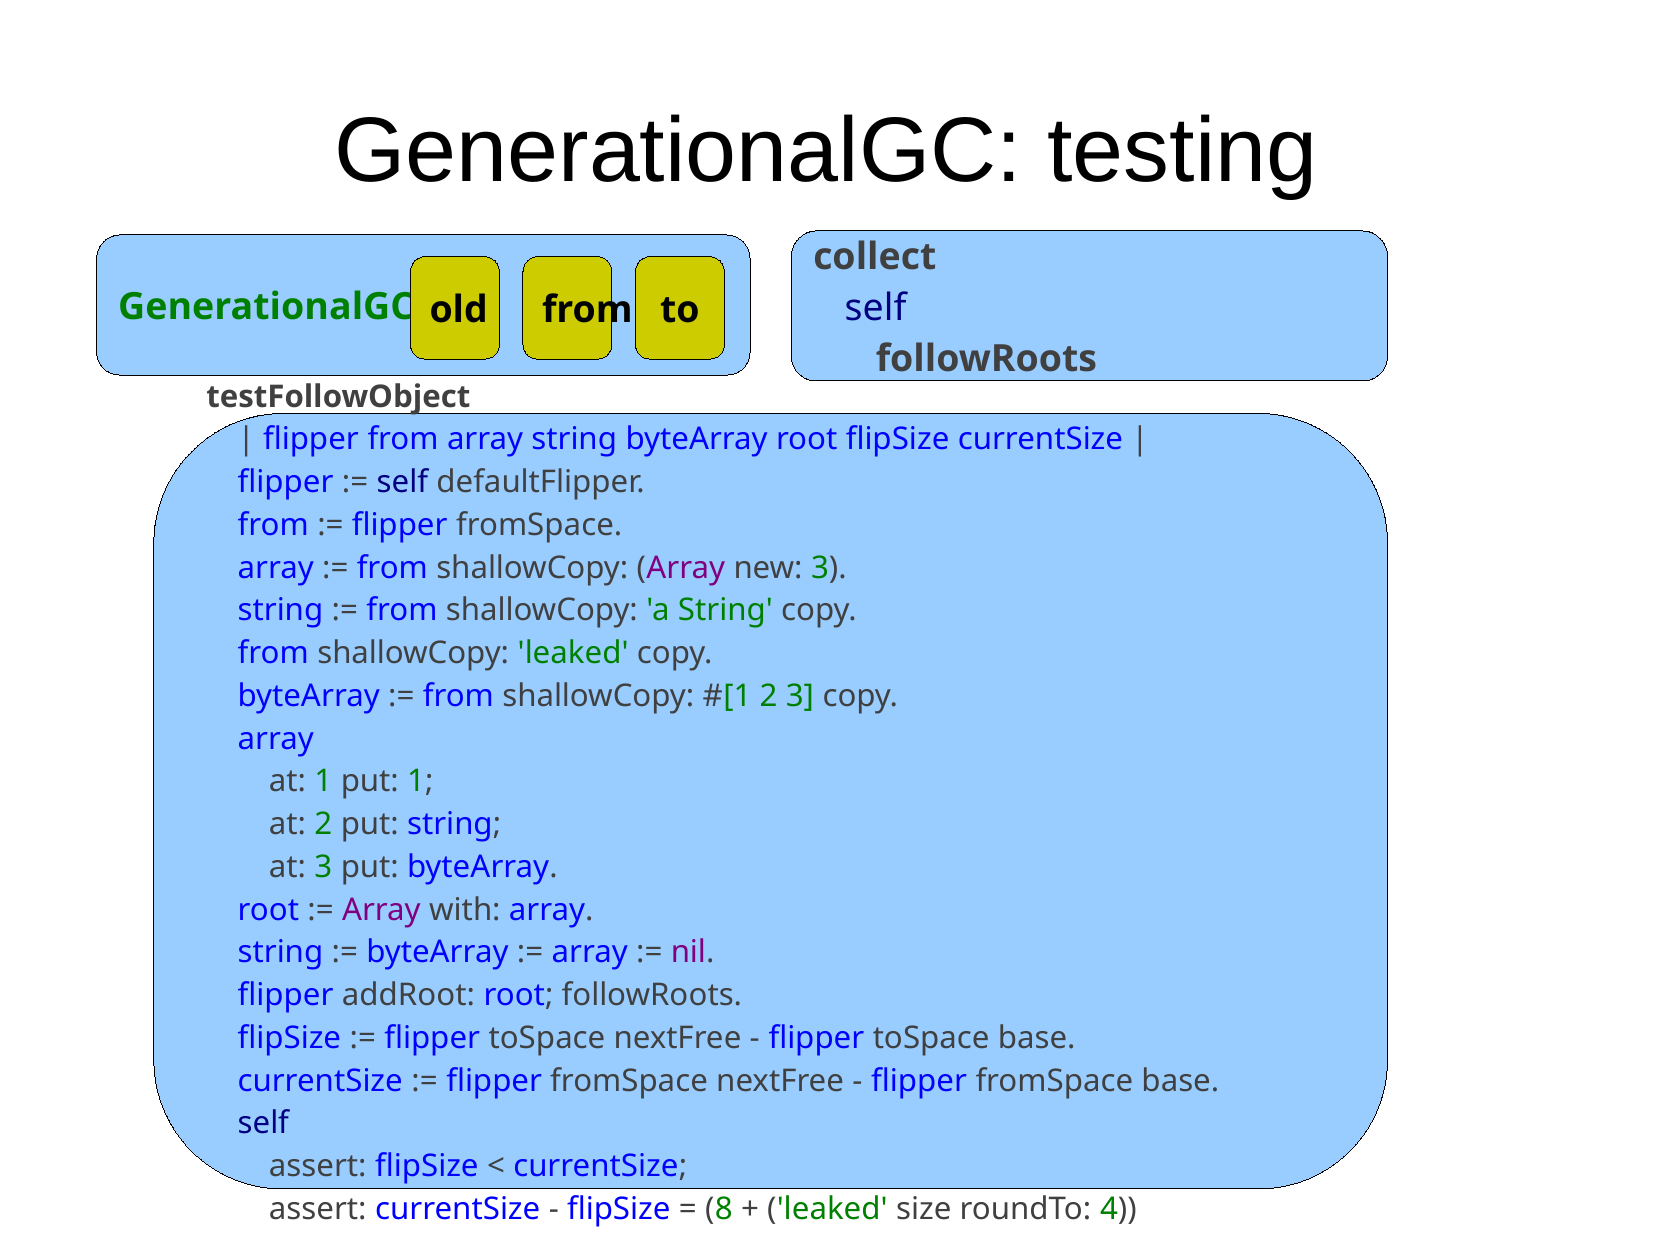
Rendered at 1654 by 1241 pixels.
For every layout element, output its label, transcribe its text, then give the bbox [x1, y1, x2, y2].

text_box old [410, 256, 500, 360]
text_box GenerationalGC [96, 234, 751, 376]
text_box to [635, 256, 725, 360]
text_box testFollowObject | flipper from array string byteArray root flipSize currentSize | flipper := self defaultFlipper. from := flipper fromSpace. array := from shallowCopy: (Array new: 3). string := from shallowCopy: 'a String' copy. from shallowCopy: 'leaked' copy. byteArray := from shallowCopy: #[1 2 3] copy. array at: 1 put: 1; at: 2 put: string; at: 3 put: byteArray. root := Array with: array. string := byteArray := array := nil. flipper addRoot: root; followRoots. flipSize := flipper toSpace nextFree - flipper toSpace base. currentSize := flipper fromSpace nextFree - flipper fromSpace base. self assert: flipSize < currentSize; assert: currentSize - flipSize = (8 + ('leaked' size roundTo: 4)) [153, 413, 1388, 1189]
text_box collect self followRoots [791, 230, 1388, 381]
text_box from [522, 256, 612, 360]
text_box GenerationalGC: testing [143, 91, 1511, 209]
